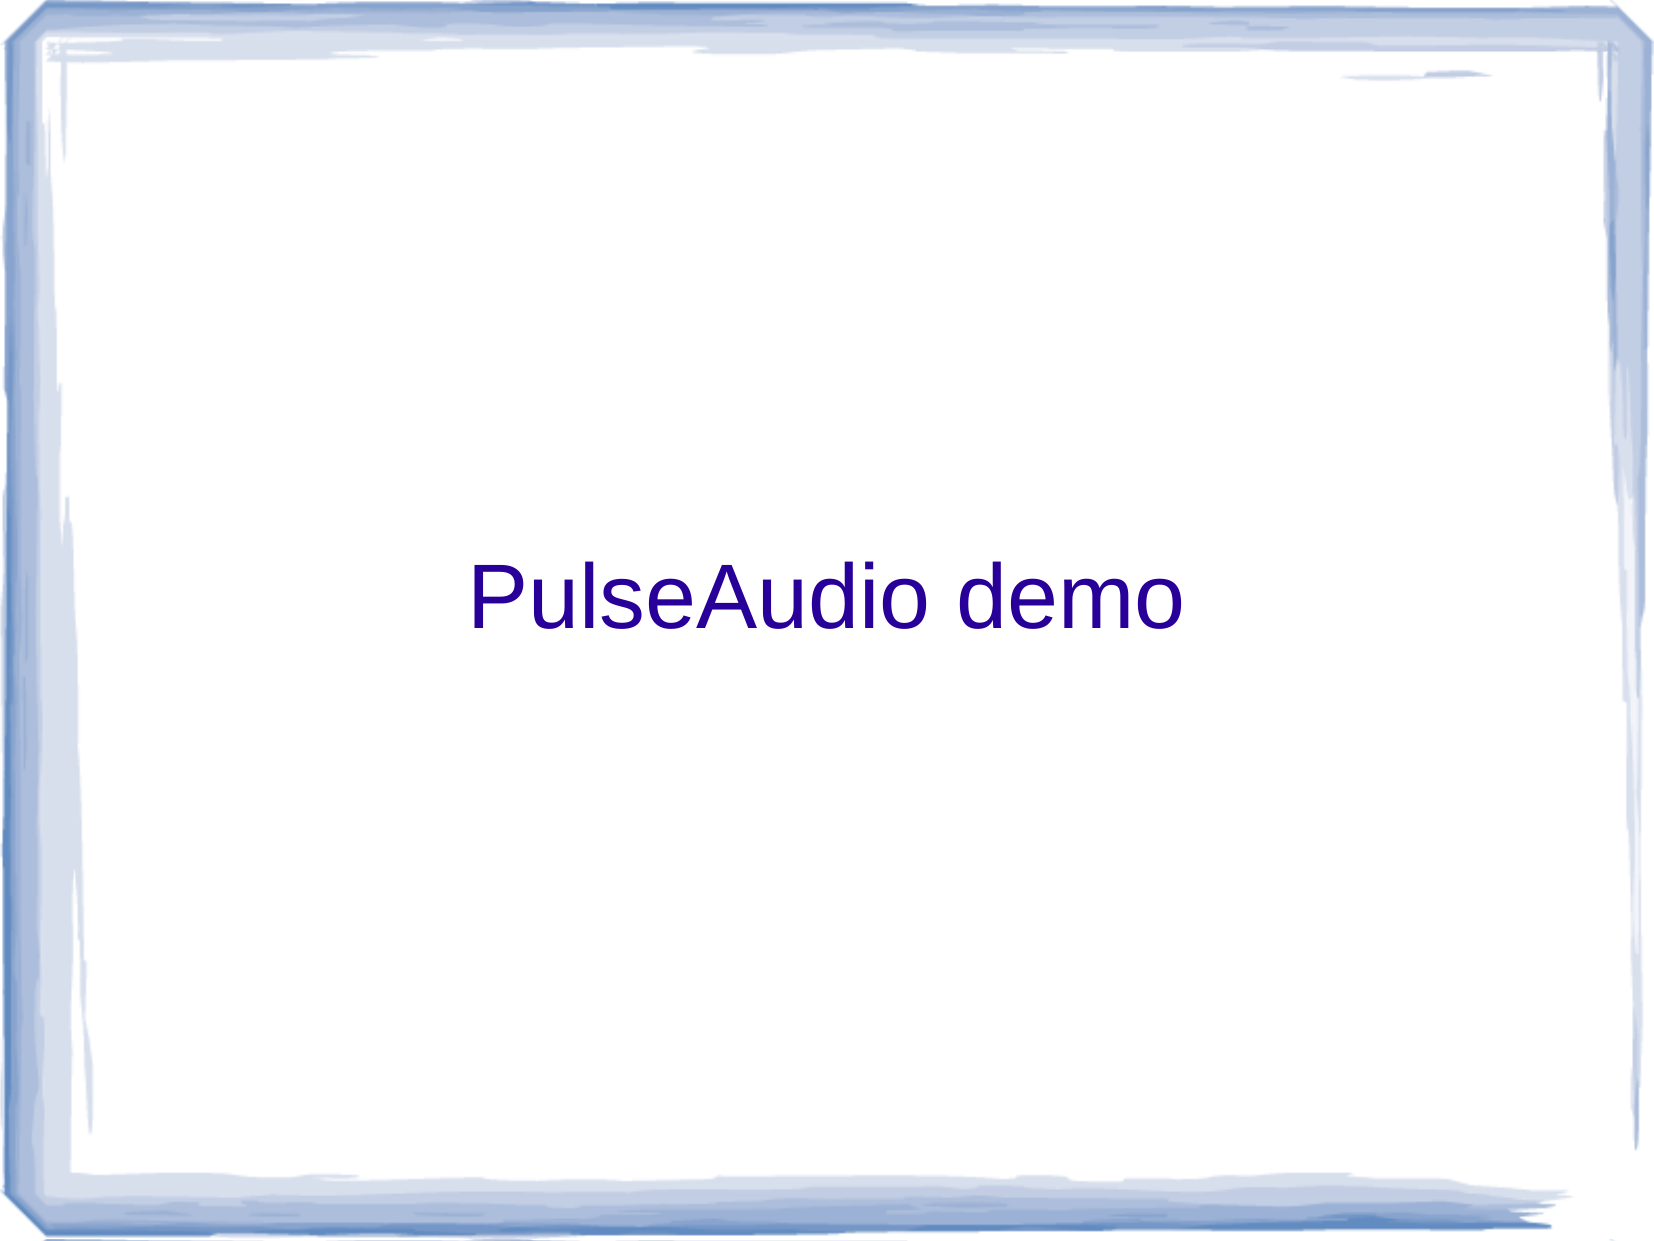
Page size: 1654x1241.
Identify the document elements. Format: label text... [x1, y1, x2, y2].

subtitle PulseAudio demo [82, 56, 1571, 1136]
picture [0, 0, 1654, 1241]
